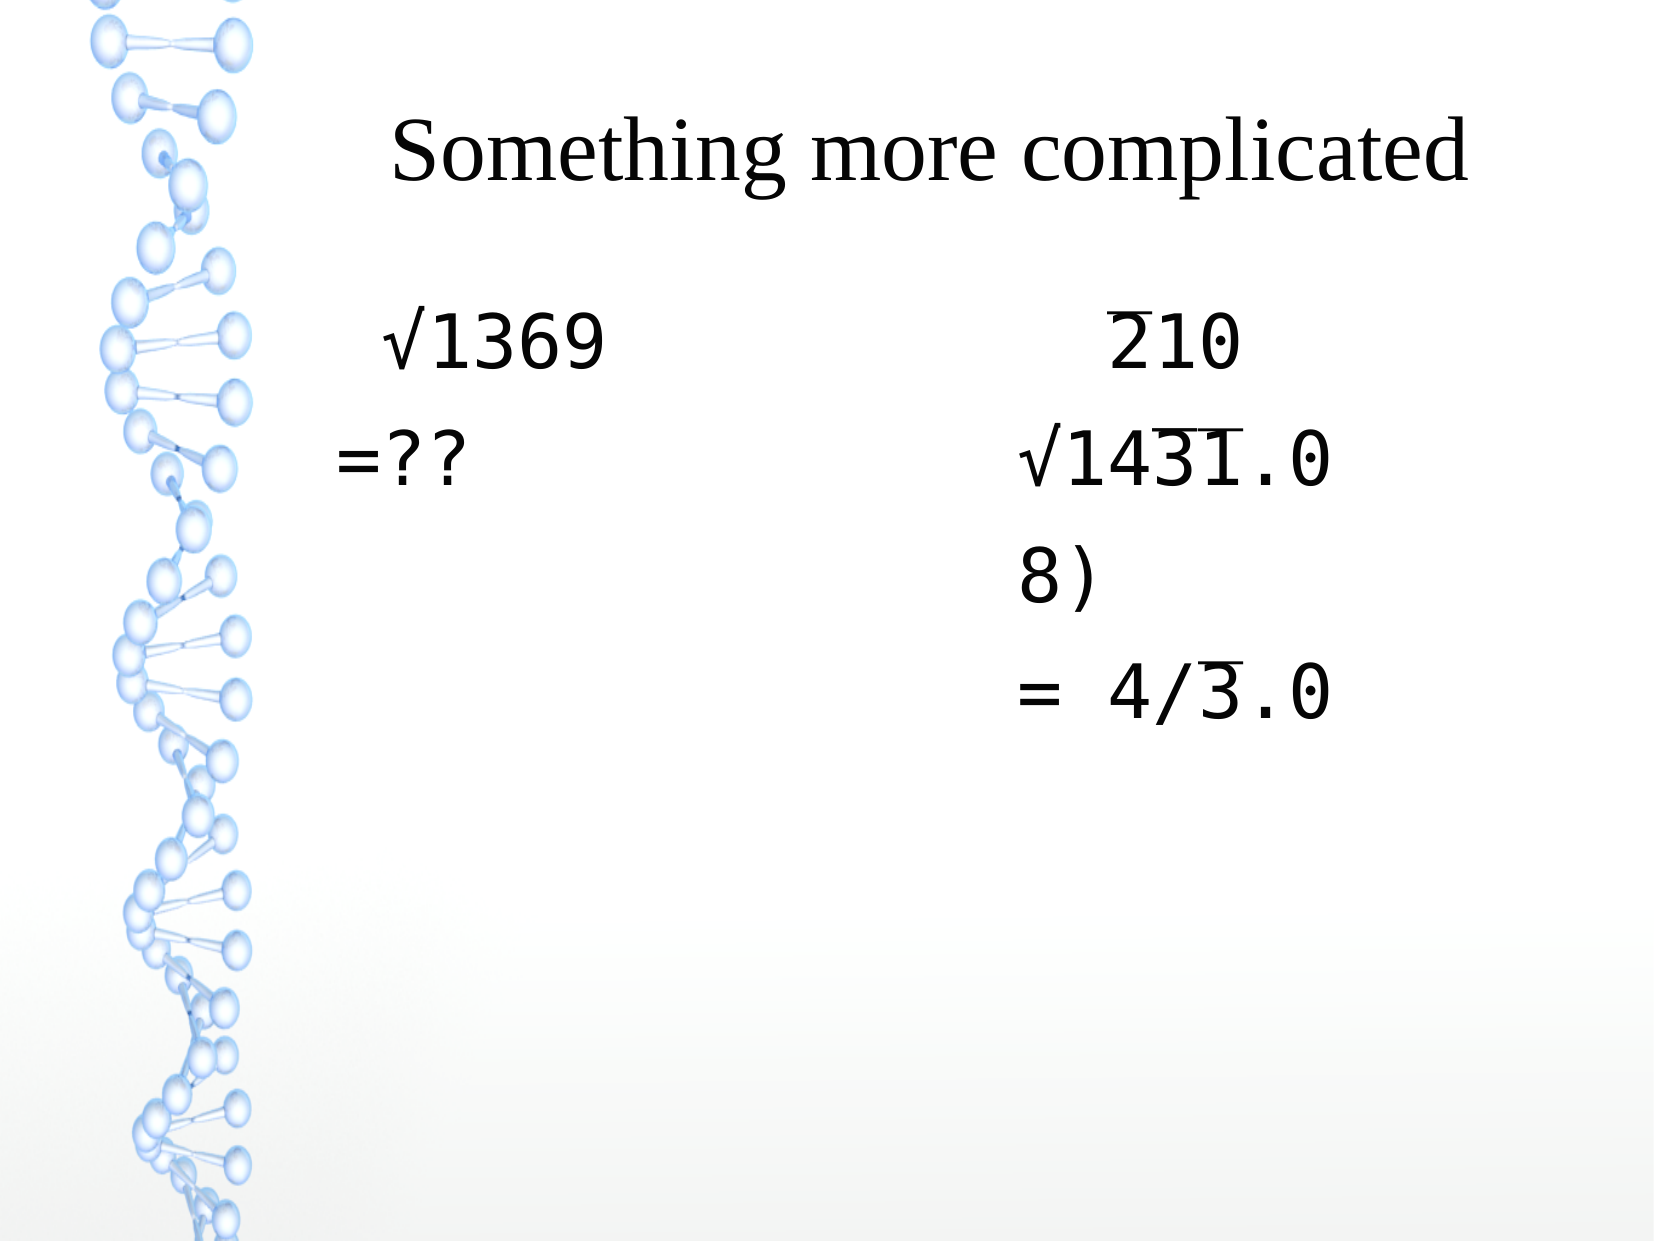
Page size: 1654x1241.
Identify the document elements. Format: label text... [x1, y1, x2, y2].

title Something more complicated [265, 47, 1595, 252]
picture [0, 0, 1654, 1241]
list ̅210 √14̅̅3̅1.0 8) = 4/̅3.0 [946, 299, 1595, 1019]
list √1369 =?? [265, 299, 915, 1019]
